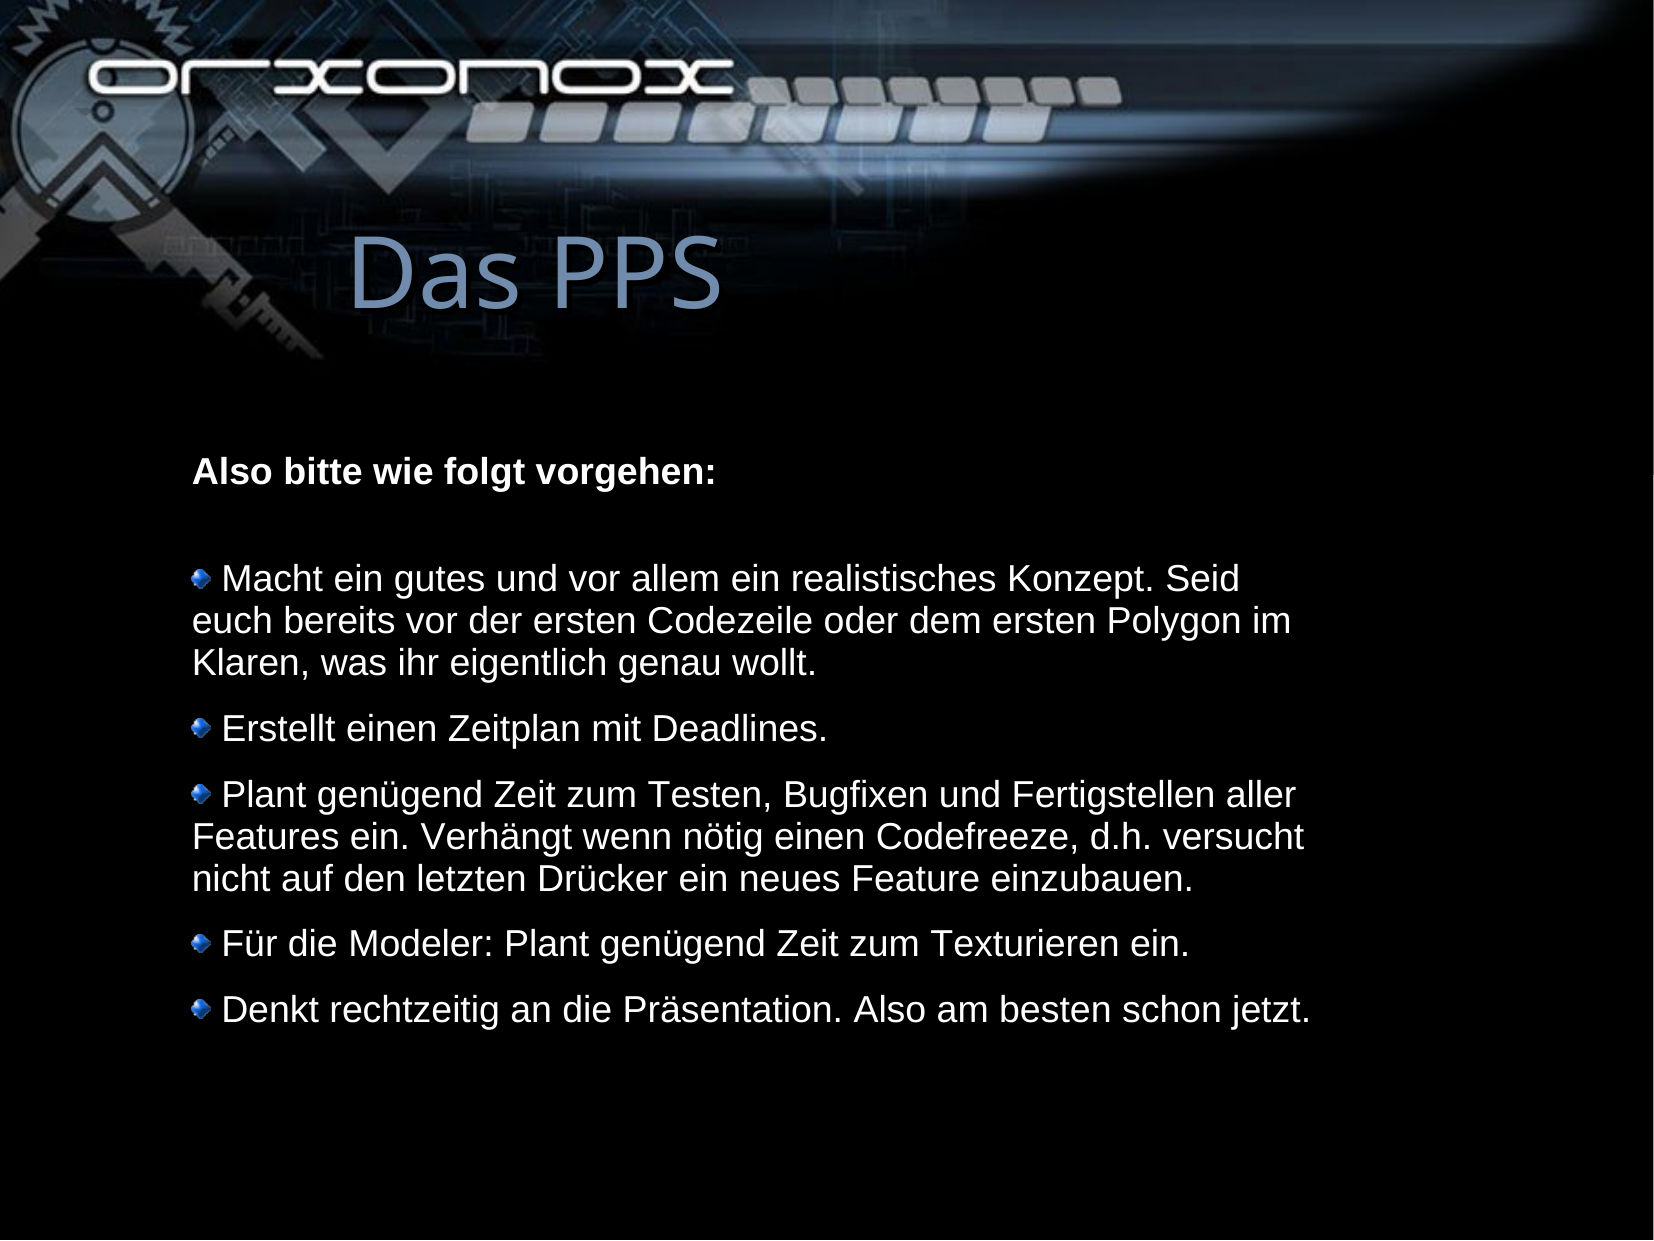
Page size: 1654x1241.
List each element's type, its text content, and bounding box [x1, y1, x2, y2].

text_box Das PPS [330, 194, 1306, 326]
text_box Also bitte wie folgt vorgehen: Macht ein gutes und vor allem ein realistisches Konzept. Seid euch bereits vor der ersten Codezeile oder dem ersten Polygon im Klaren, was ihr eigentlich genau wollt. Erstellt einen Zeitplan mit Deadlines. Plant genügend Zeit zum Testen, Bugfixen und Fertigstellen aller Features ein. Verhängt wenn nötig einen Codefreeze, d.h. versucht nicht auf den letzten Drücker ein neues Feature einzubauen. Für die Modeler: Plant genügend Zeit zum Texturieren ein. Denkt rechtzeitig an die Präsentation. Also am besten schon jetzt. [177, 442, 1329, 1038]
picture [0, 0, 1654, 475]
